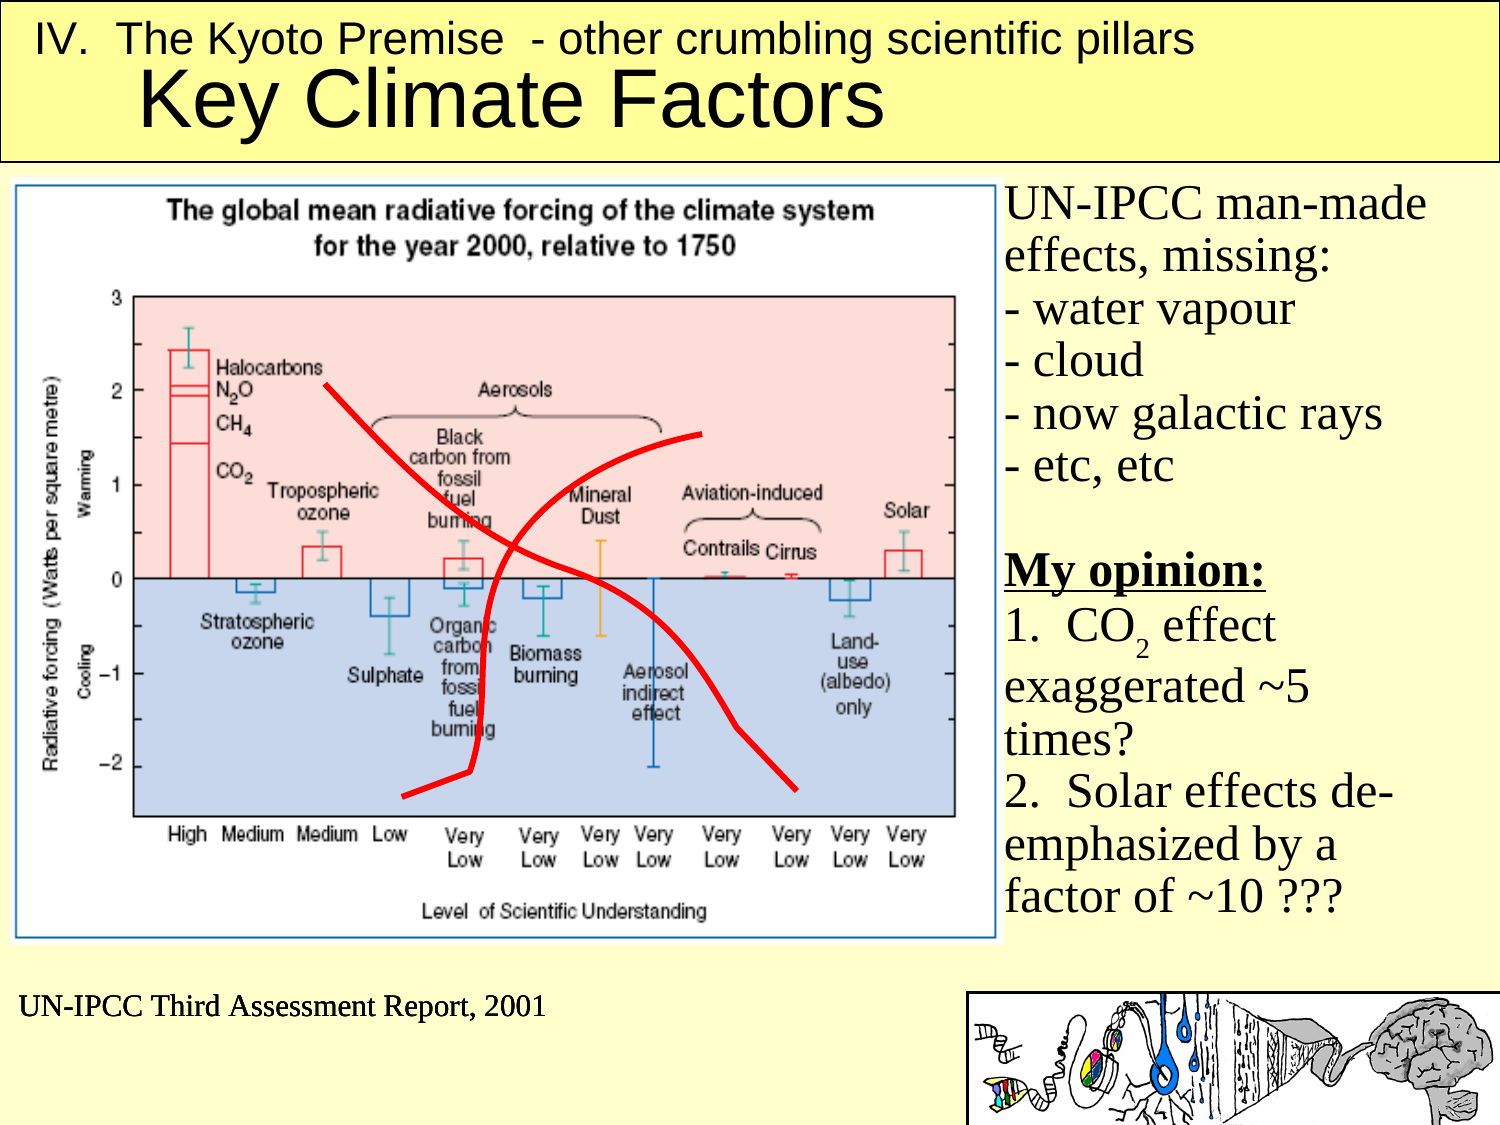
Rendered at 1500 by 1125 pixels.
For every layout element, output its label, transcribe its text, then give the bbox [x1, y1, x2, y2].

picture [10, 177, 1003, 945]
picture [969, 994, 1500, 1125]
text_box UN-IPCC man-made effects, missing: - water vapour - cloud - now galactic rays - etc, etc My opinion: 1. CO2 effect exaggerated ~5 times? 2. Solar effects de-emphasized by a factor of ~10 ??? [1003, 177, 1447, 975]
text_box UN-IPCC Third Assessment Report, 2001 [18, 990, 946, 1109]
text_box IV. The Kyoto Premise - other crumbling scientific pillars Key Climate Factors [0, 0, 1500, 162]
